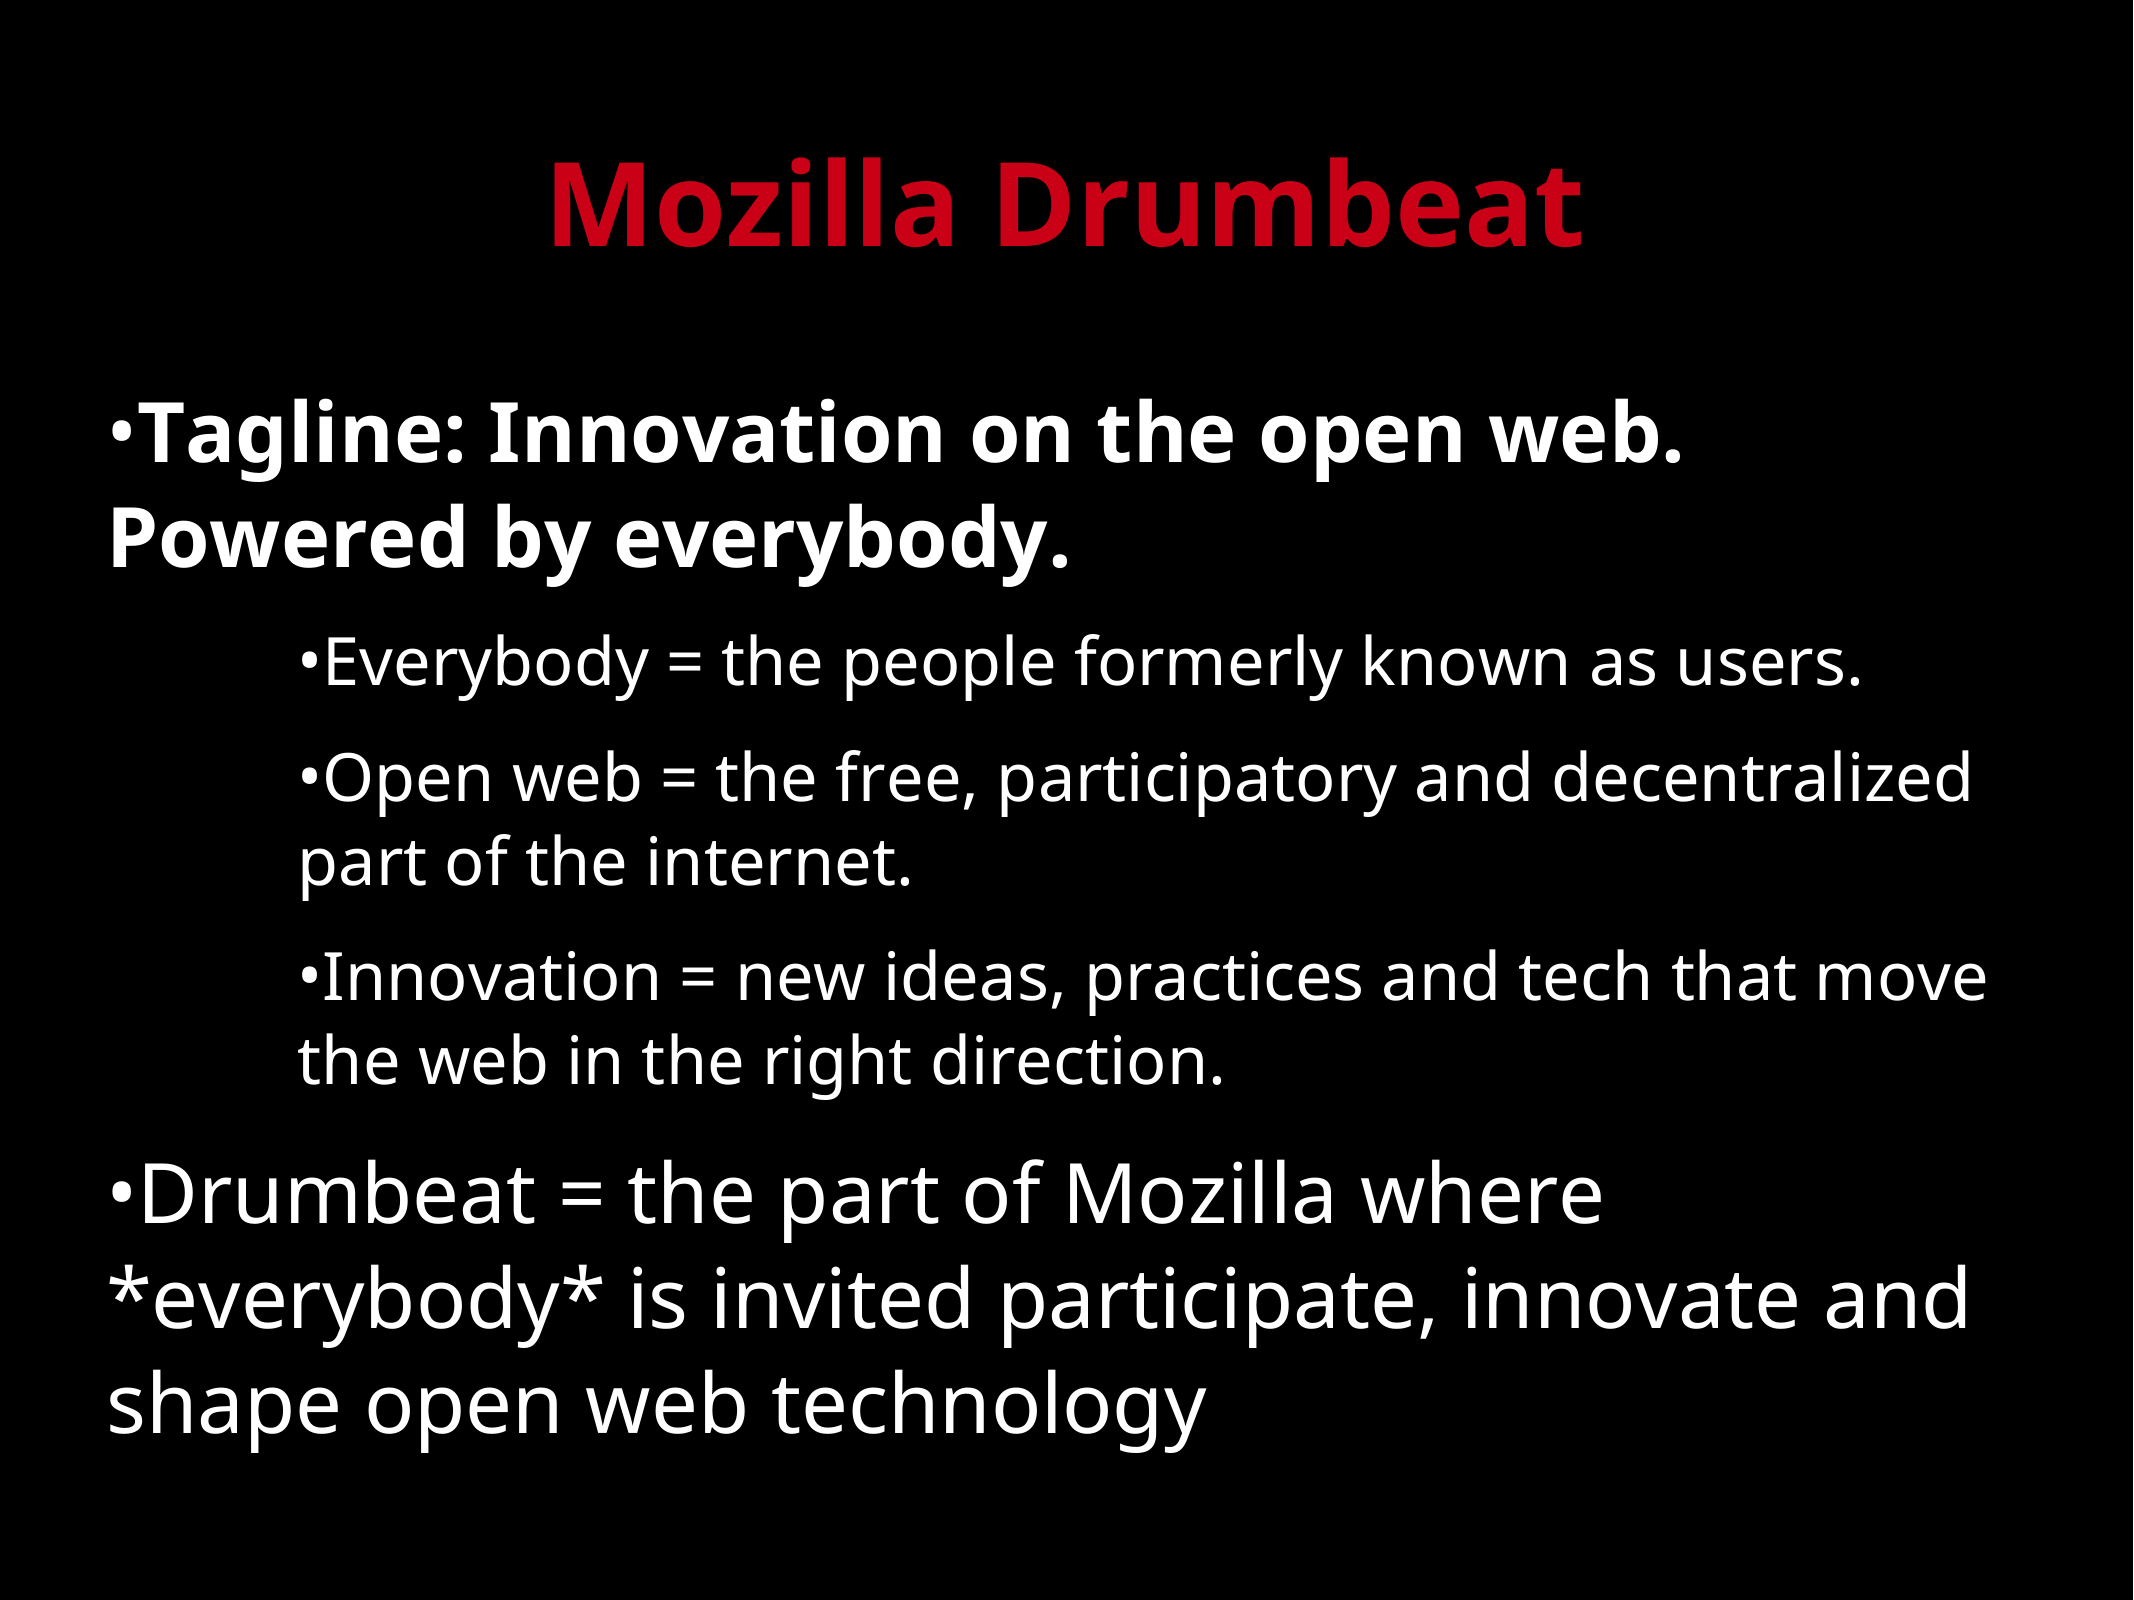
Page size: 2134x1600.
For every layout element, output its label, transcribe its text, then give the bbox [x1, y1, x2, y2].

title Mozilla Drumbeat [106, 26, 2025, 367]
list Tagline: Innovation on the open web. Powered by everybody. Everybody = the people formerly known as users. Open web = the free, participatory and decentralized part of the internet. Innovation = new ideas, practices and tech that move the web in the right direction. Drumbeat = the part of Mozilla where *everybody* is invited participate, innovate and shape open web technology [106, 374, 2025, 1585]
